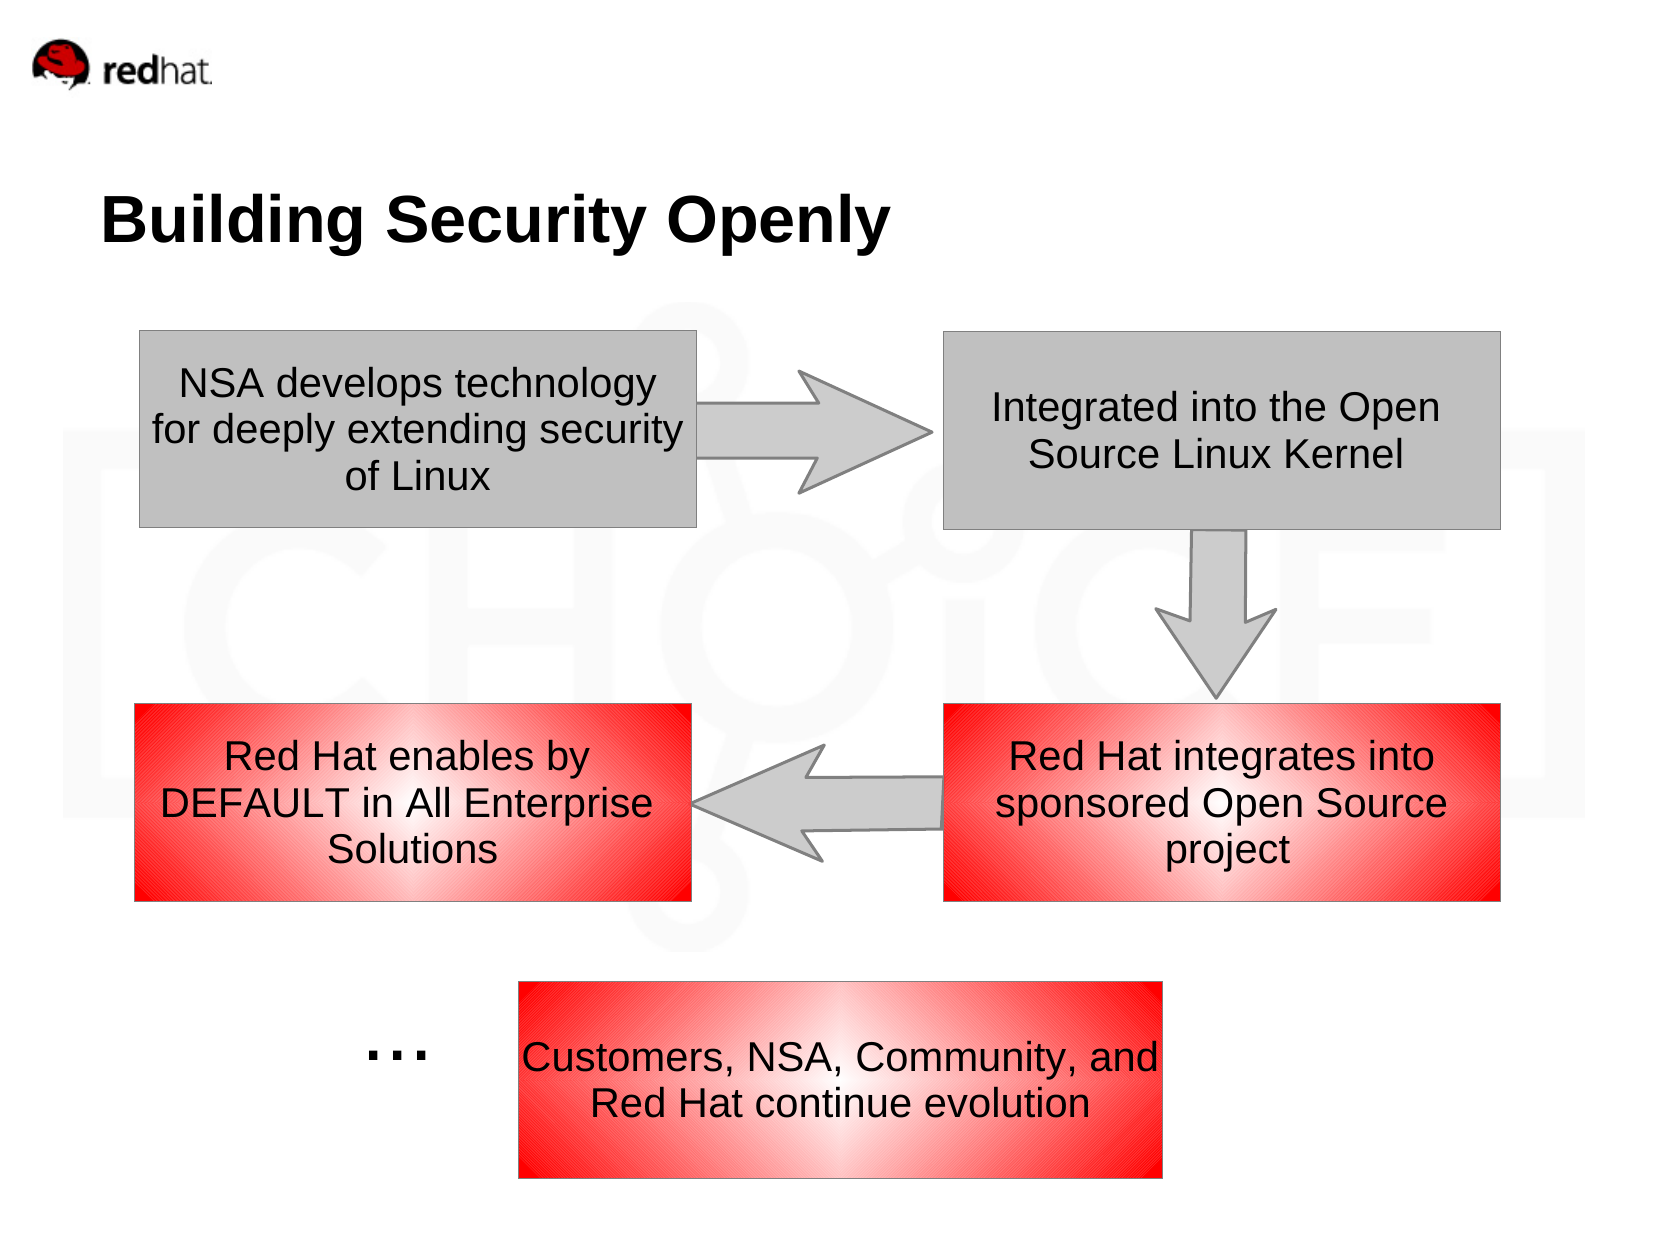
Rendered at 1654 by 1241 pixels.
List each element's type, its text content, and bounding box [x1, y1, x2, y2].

picture [63, 302, 1585, 952]
text_box Integrated into the Open Source Linux Kernel [943, 331, 1501, 530]
text_box ... [361, 981, 435, 1112]
text_box NSA develops technology for deeply extending security of Linux [139, 330, 697, 528]
title Building Security Openly [100, 164, 1506, 275]
text_box Customers, NSA, Community, and Red Hat continue evolution [518, 981, 1163, 1179]
picture [31, 37, 212, 98]
text_box [697, 371, 933, 494]
text_box [1155, 530, 1277, 699]
text_box [692, 745, 943, 862]
text_box Red Hat integrates into sponsored Open Source project [943, 703, 1501, 902]
text_box Red Hat enables by DEFAULT in All Enterprise Solutions [134, 703, 692, 902]
